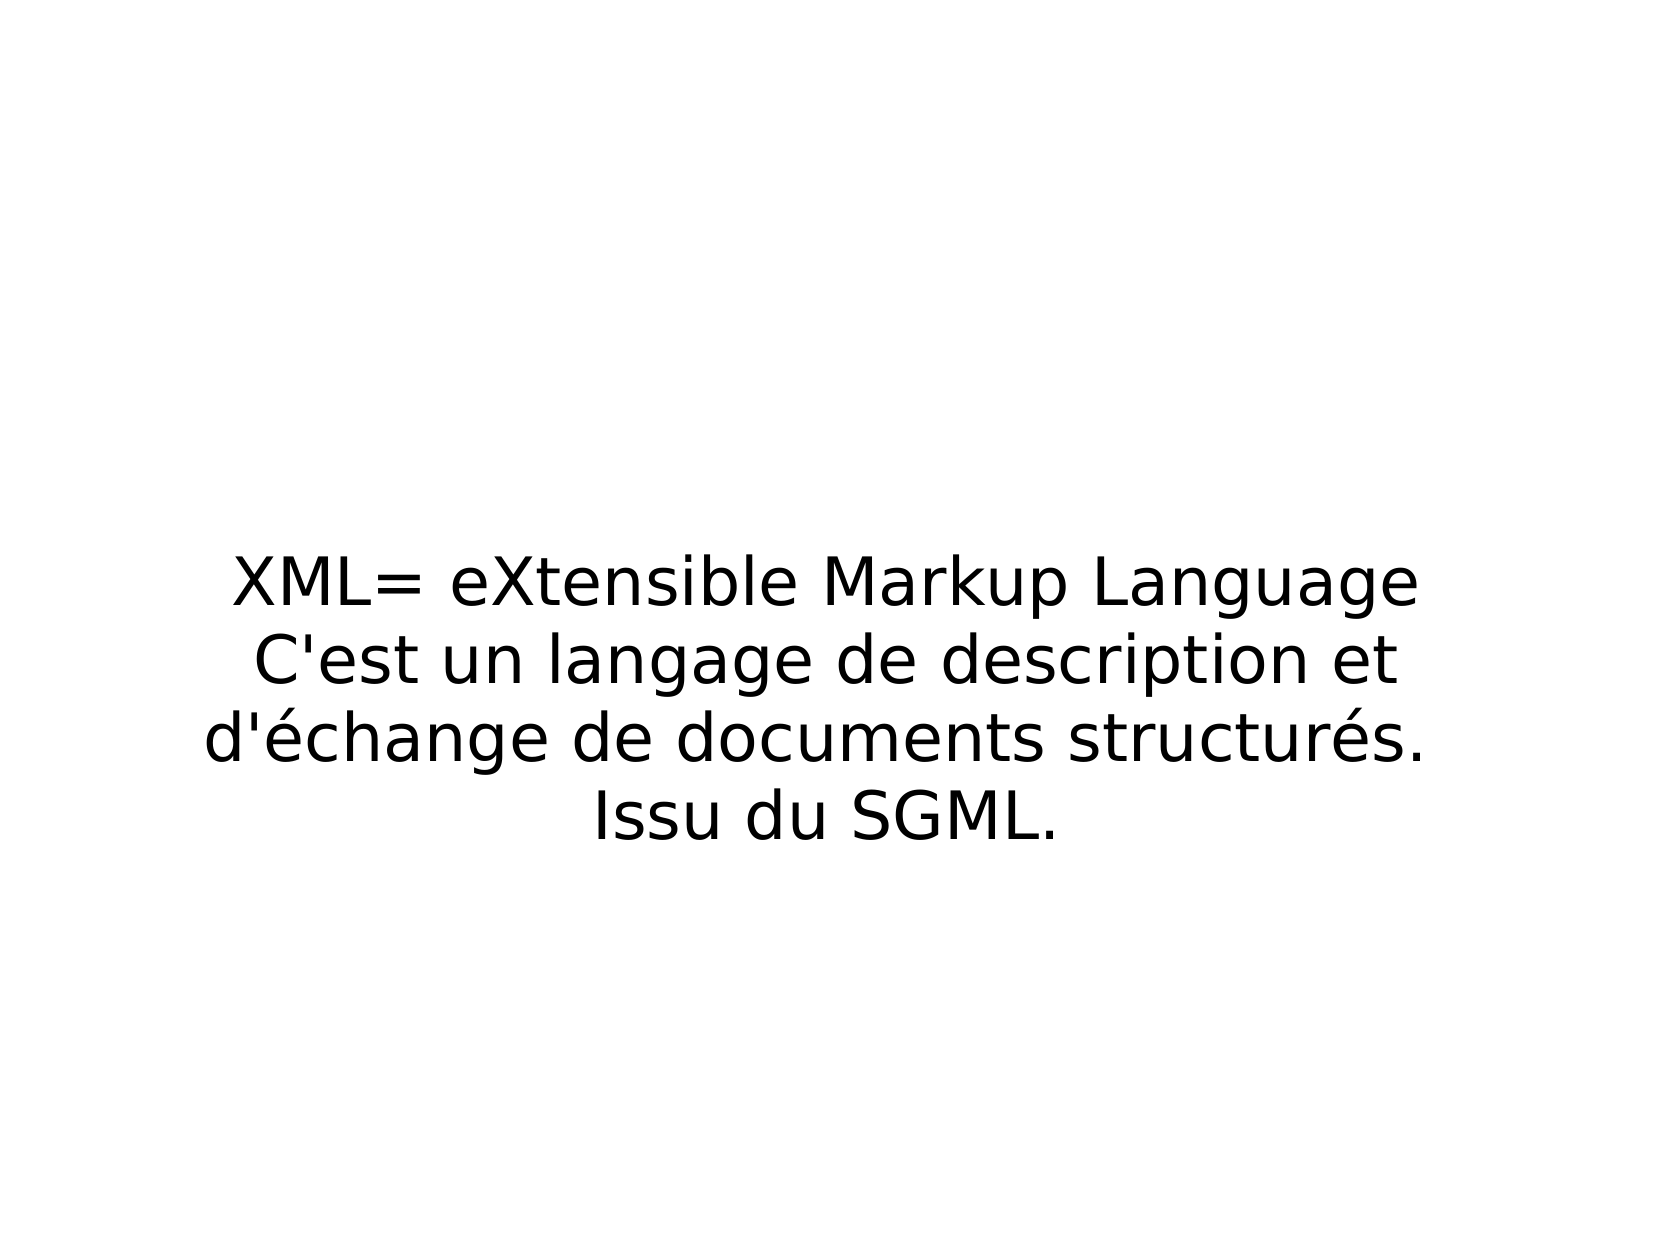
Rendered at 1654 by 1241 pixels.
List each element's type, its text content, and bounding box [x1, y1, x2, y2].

subtitle XML= eXtensible Markup Language C'est un langage de description et d'échange de documents structurés. Issu du SGML. [82, 290, 1571, 1109]
